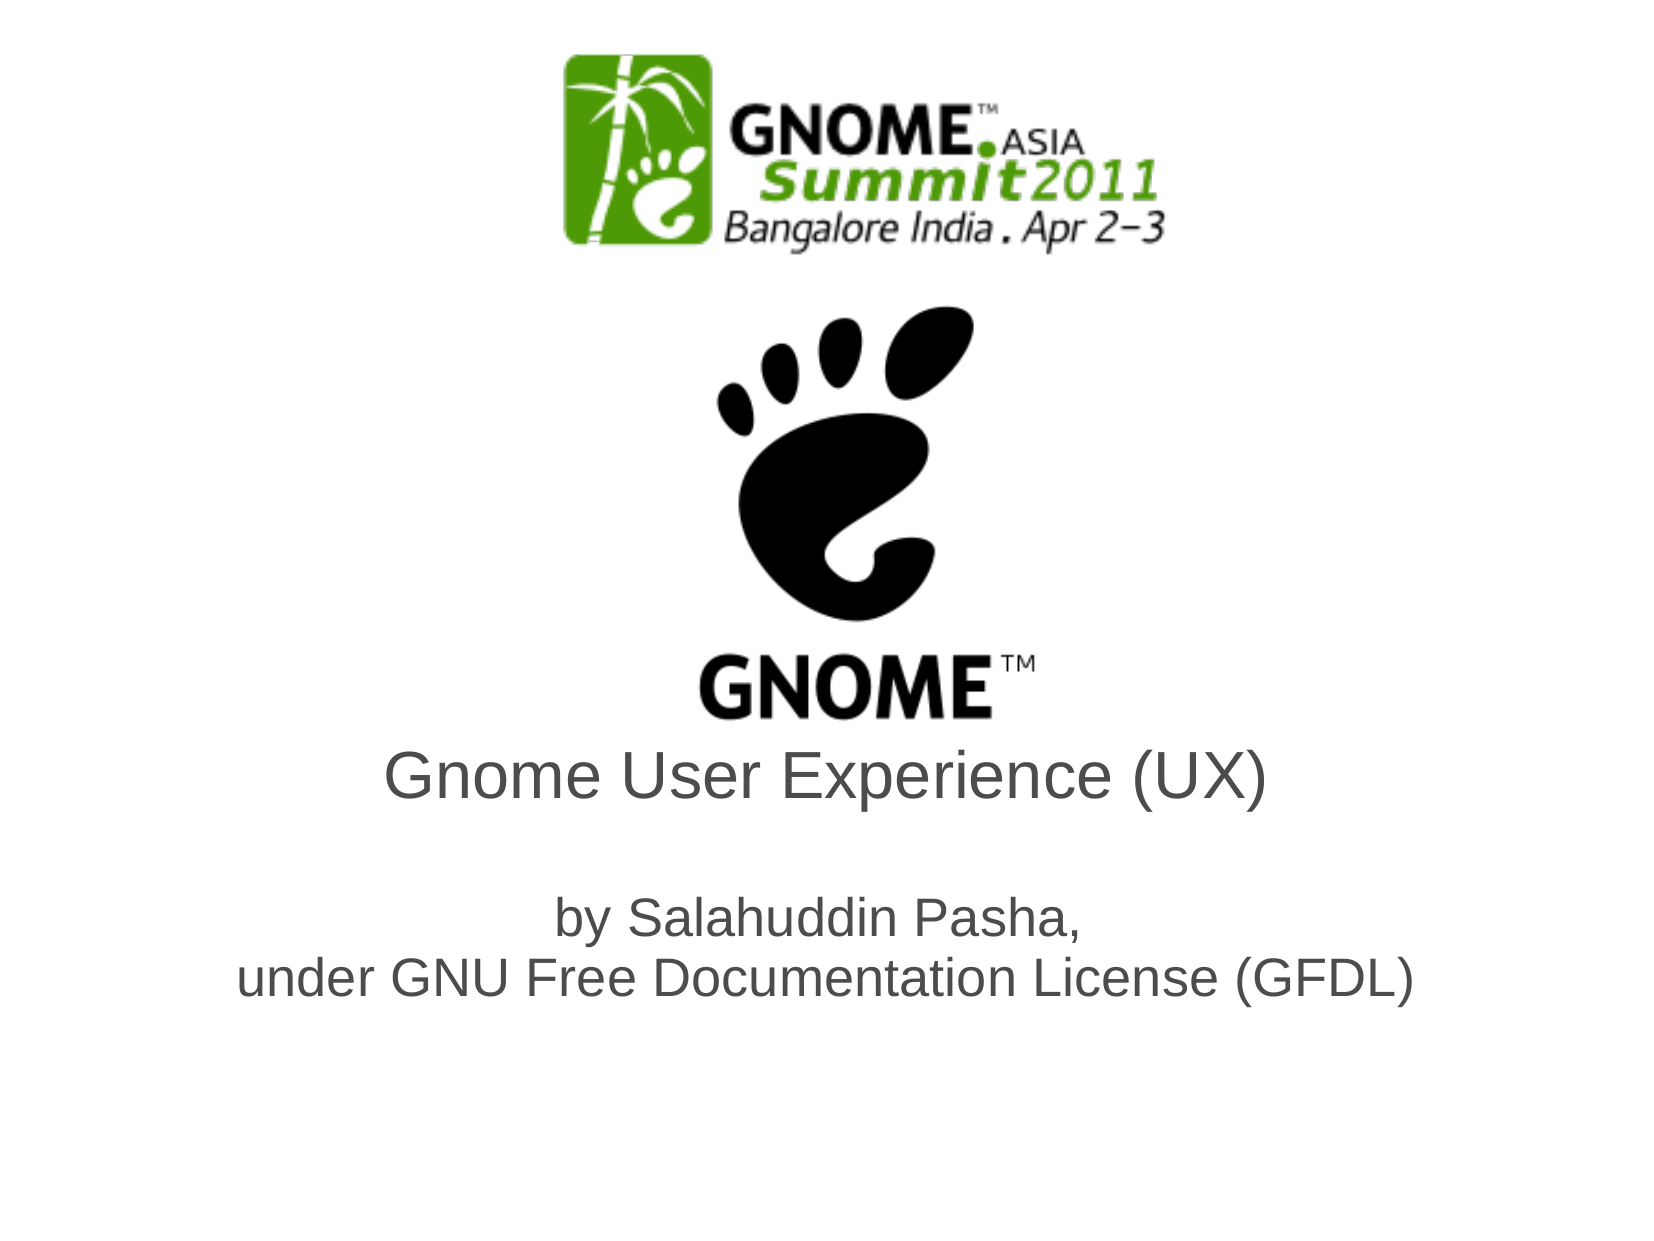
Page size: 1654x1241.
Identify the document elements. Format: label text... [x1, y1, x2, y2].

text_box Gnome User Experience (UX) by Salahuddin Pasha, under GNU Free Documentation License (GFDL) [82, 712, 1571, 1109]
picture [557, 43, 1175, 260]
picture [684, 291, 1051, 736]
